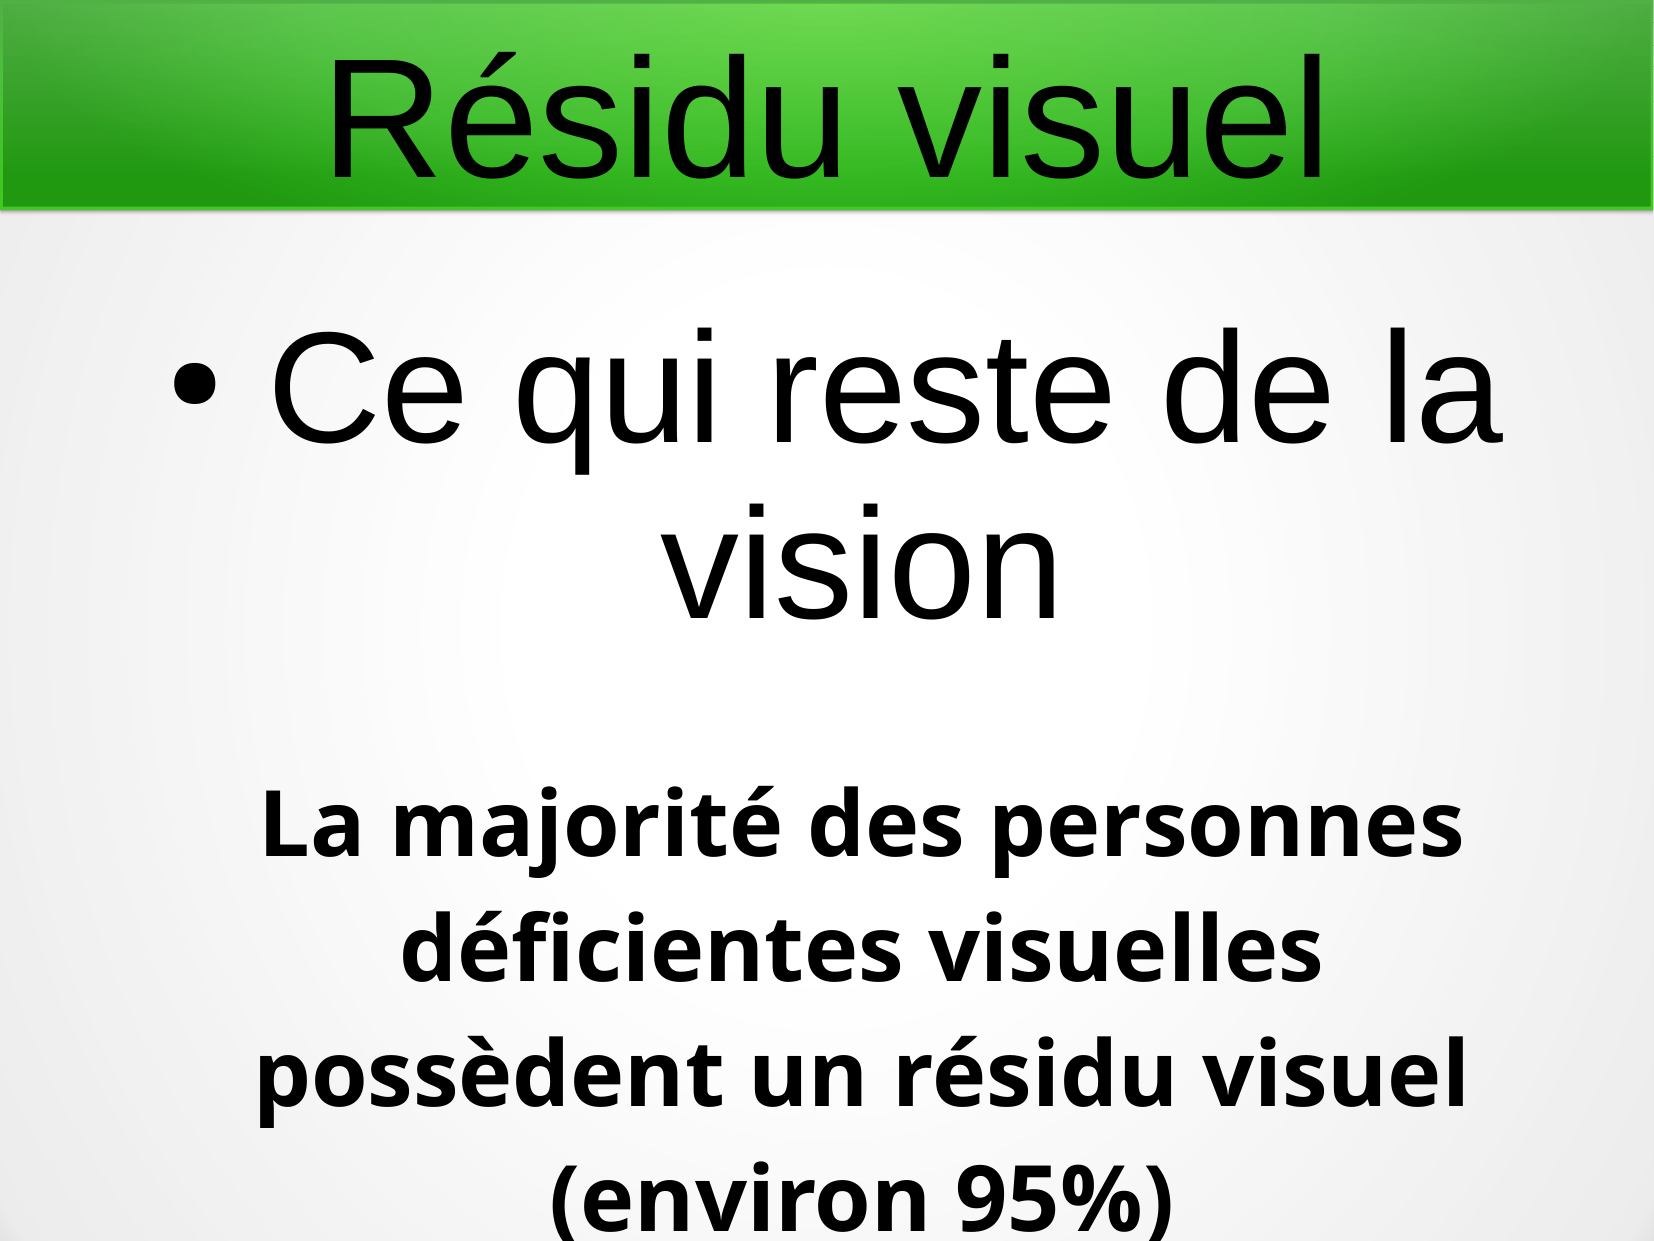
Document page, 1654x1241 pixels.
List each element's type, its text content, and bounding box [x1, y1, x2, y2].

title Résidu visuel [82, 23, 1571, 214]
list Ce qui reste de la vision [82, 299, 1571, 1019]
text_box La majorité des personnes déficientes visuelles possèdent un résidu visuel (environ 95%) [141, 750, 1583, 1075]
